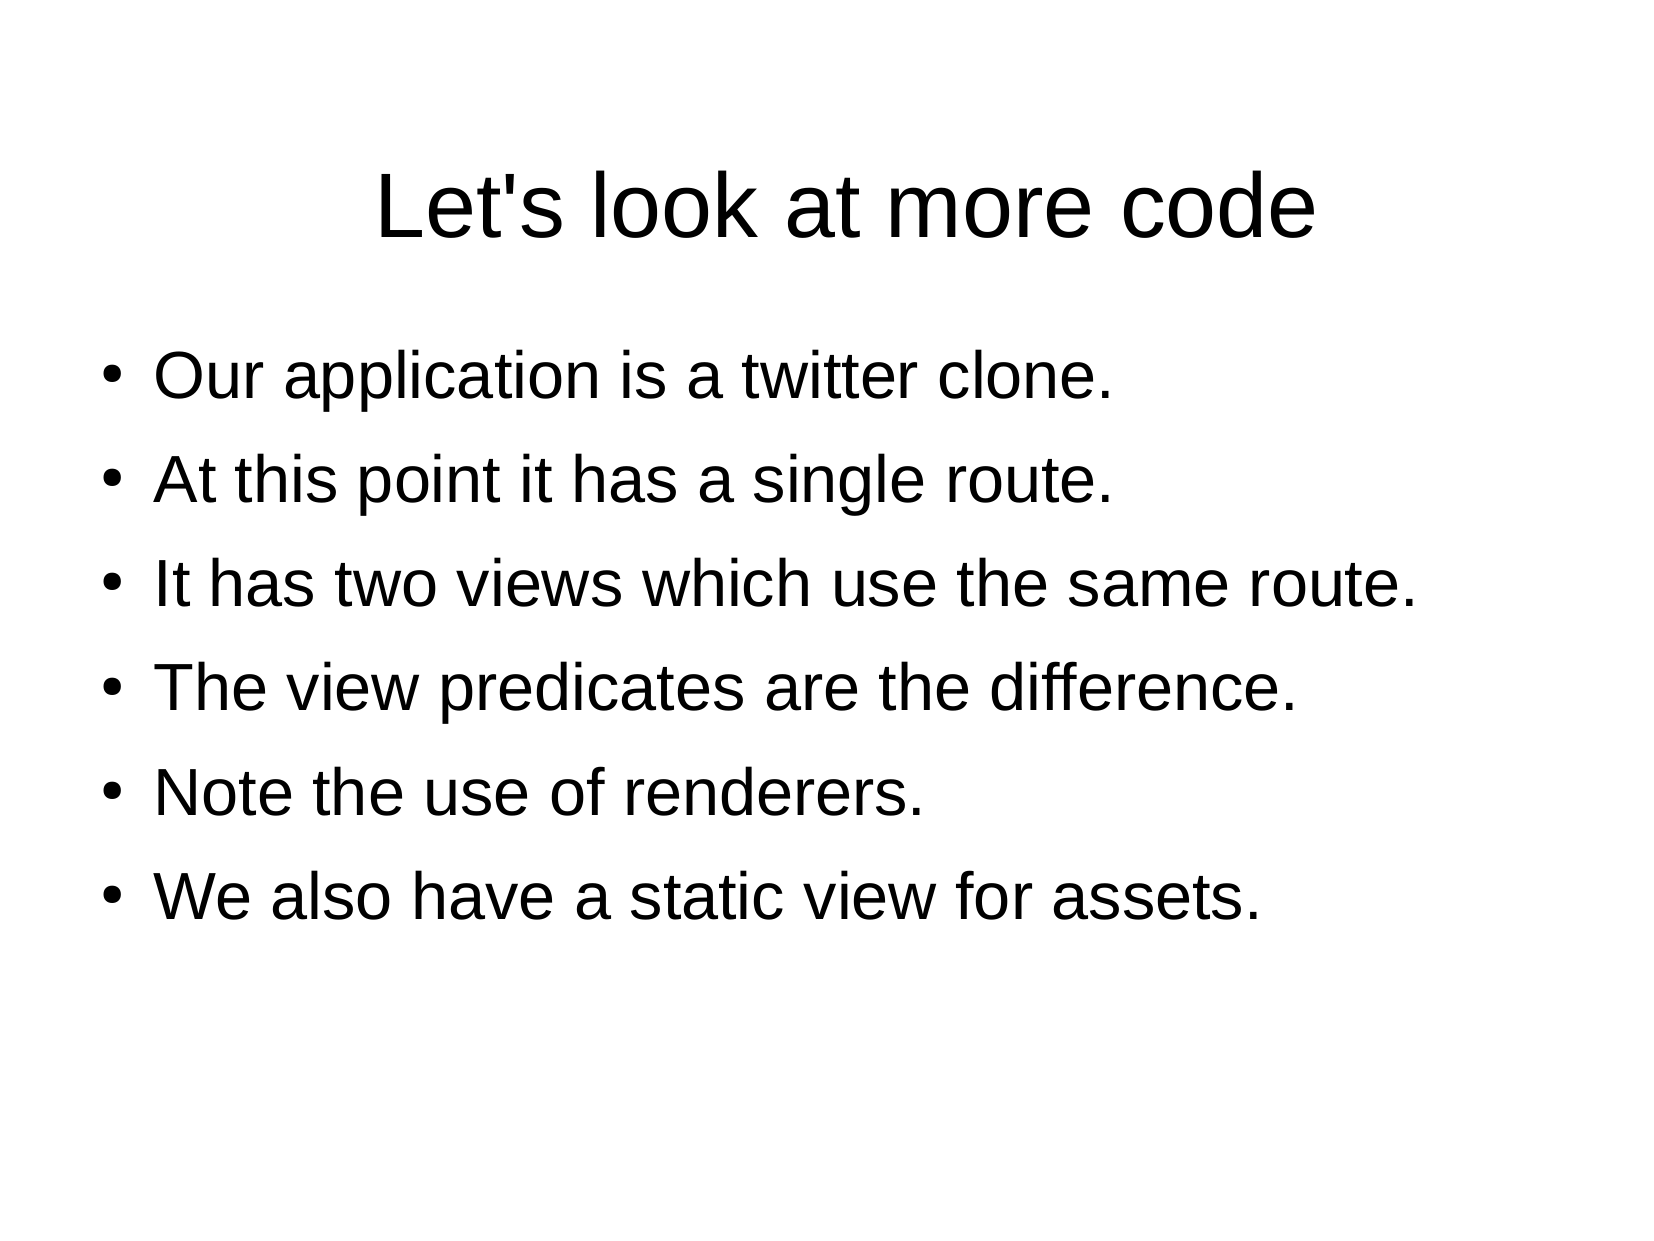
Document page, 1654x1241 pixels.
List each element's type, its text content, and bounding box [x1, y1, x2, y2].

list Our application is a twitter clone. At this point it has a single route. It has two views which use the same route. The view predicates are the difference. Note the use of renderers. We also have a static view for assets. [82, 337, 1571, 1157]
title Let's look at more code [82, 112, 1612, 301]
